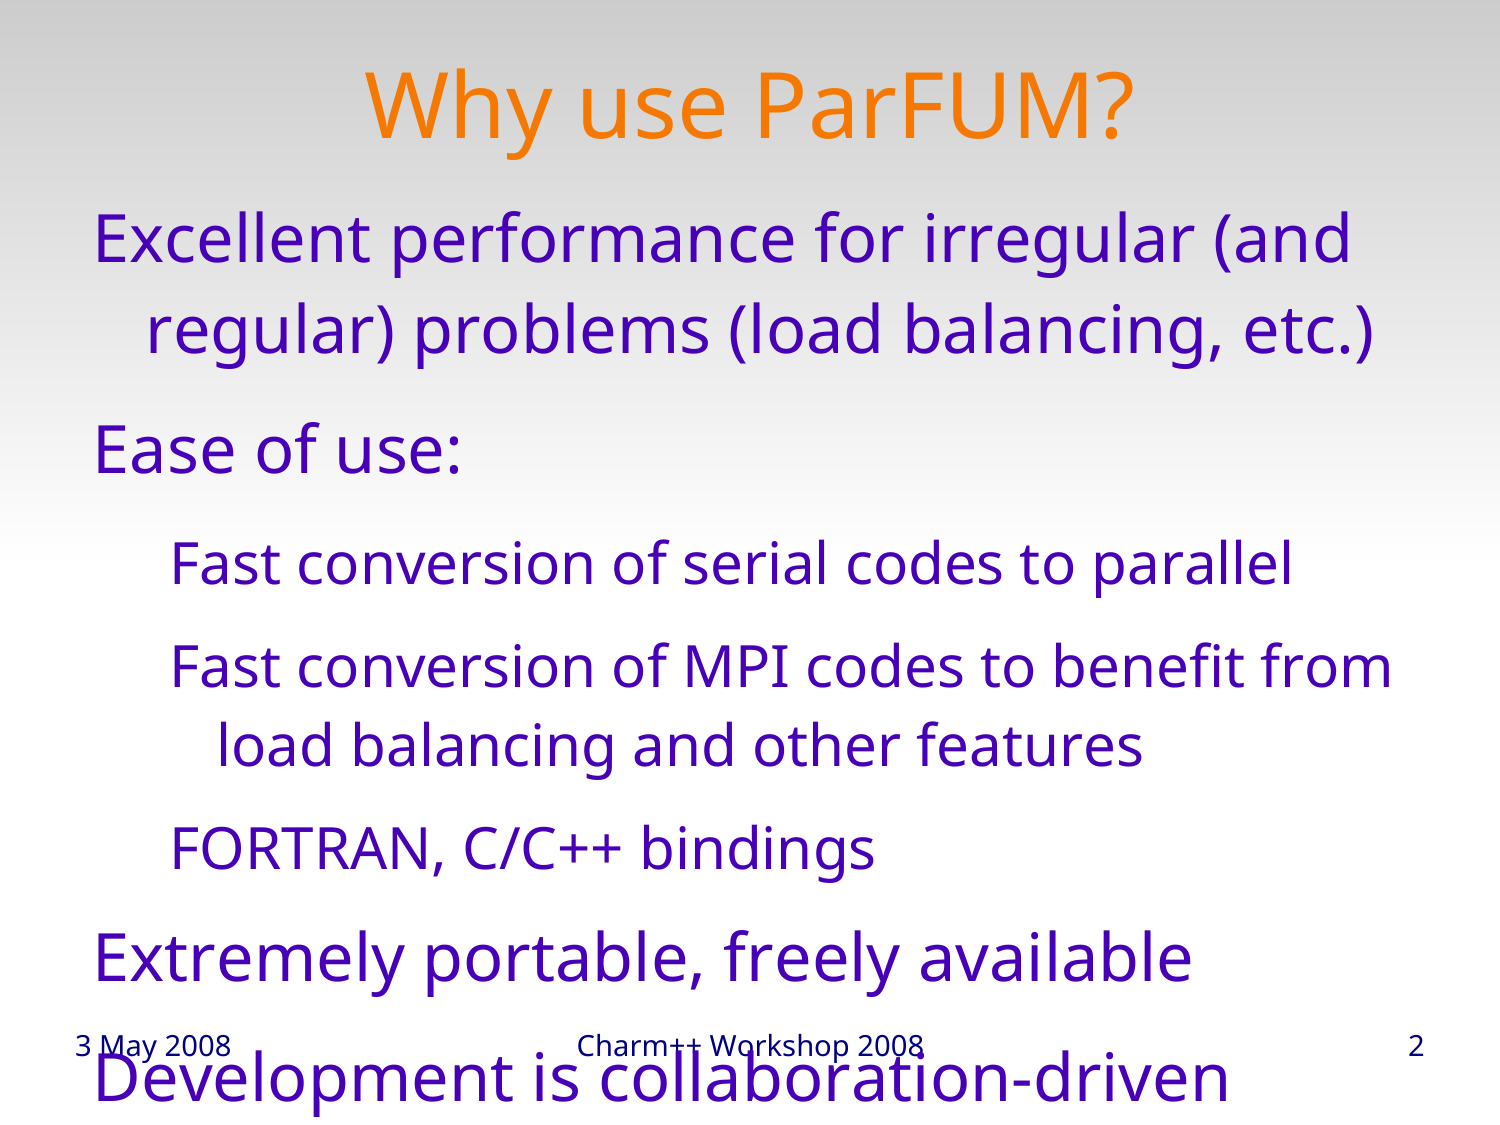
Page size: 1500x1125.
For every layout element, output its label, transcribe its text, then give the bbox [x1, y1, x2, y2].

list Excellent performance for irregular (and regular) problems (load balancing, etc.) Ease of use: Fast conversion of serial codes to parallel Fast conversion of MPI codes to benefit from load balancing and other features FORTRAN, C/C++ bindings Extremely portable, freely available Development is collaboration-driven [75, 191, 1425, 1013]
title Why use ParFUM? [75, 9, 1425, 191]
